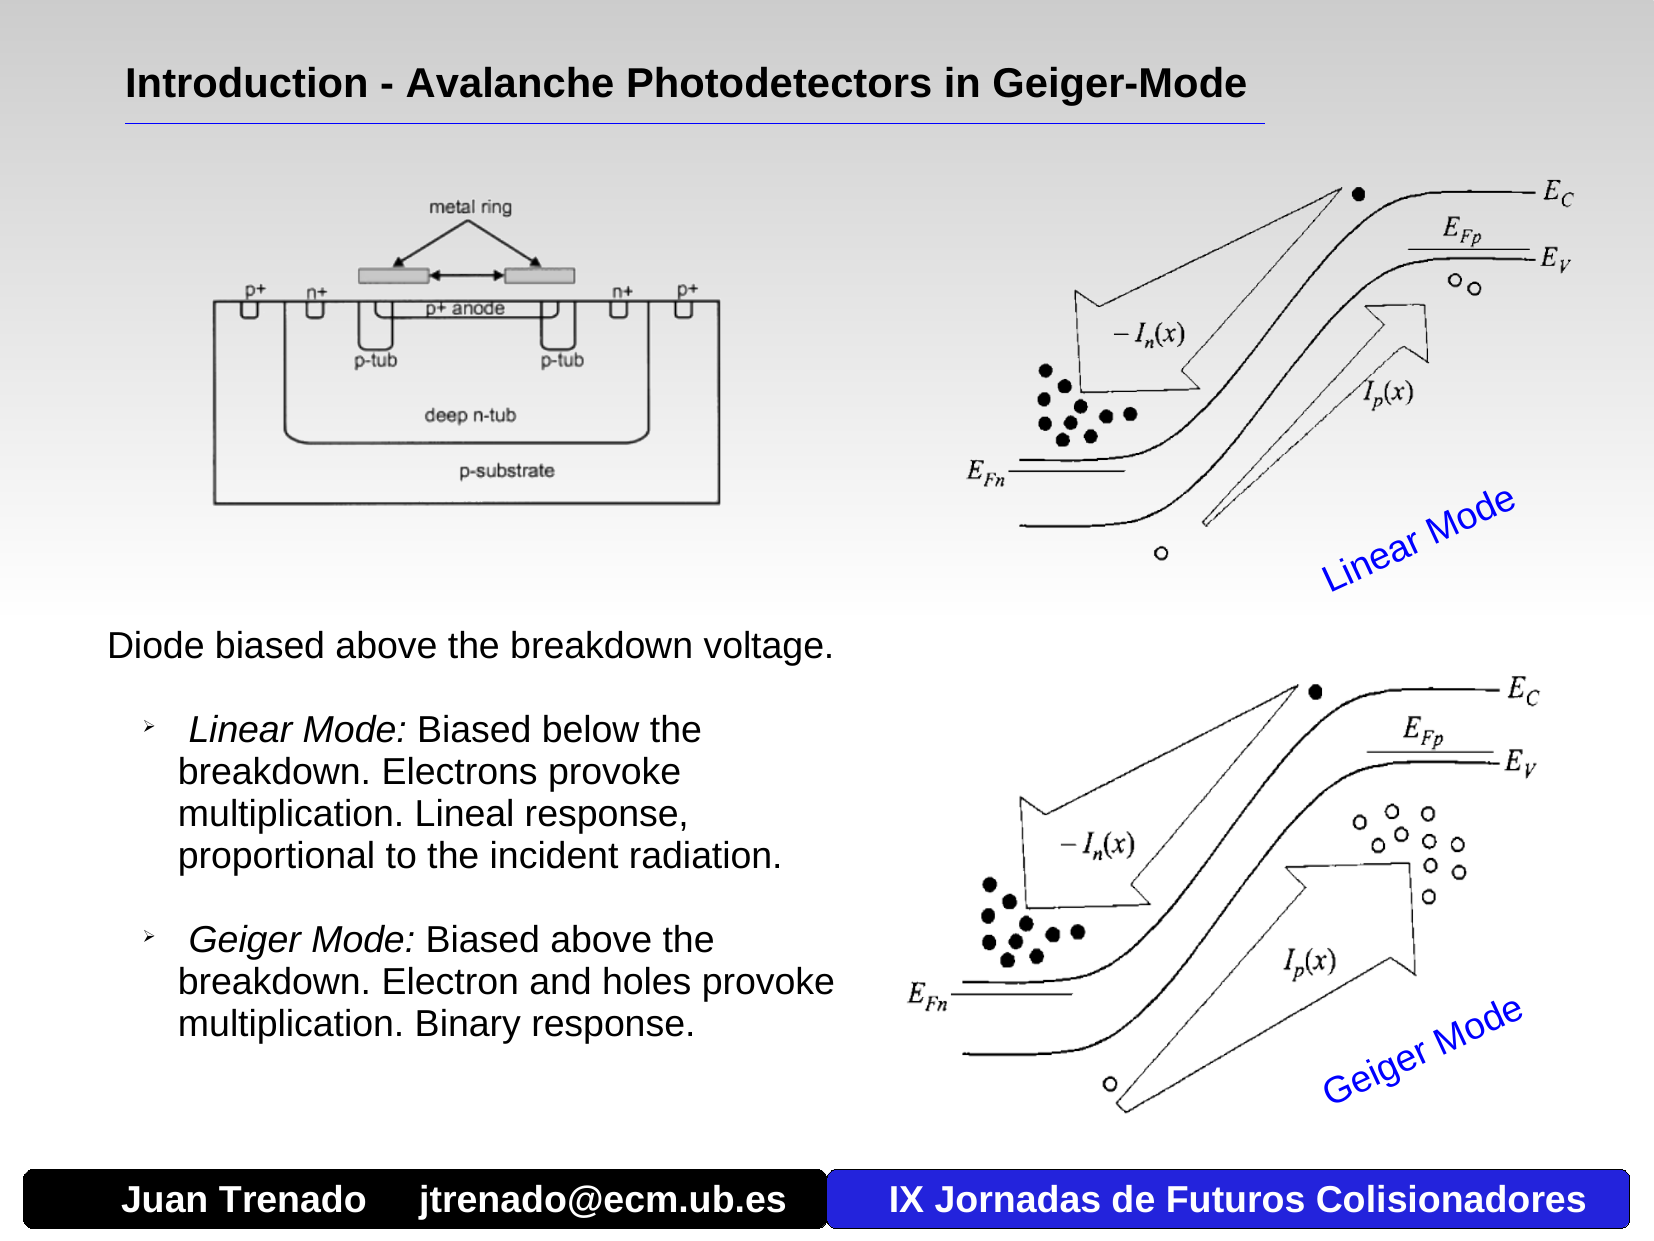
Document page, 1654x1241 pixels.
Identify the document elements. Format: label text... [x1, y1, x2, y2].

picture [884, 659, 1561, 1119]
text_box Diode biased above the breakdown voltage. Linear Mode: Biased below the breakdown. Electrons provoke multiplication. Lineal response, proportional to the incident radiation. Geiger Mode: Biased above the breakdown. Electron and holes provoke multiplication. Binary response. [92, 616, 867, 1052]
picture [1403, 484, 1603, 578]
picture [944, 164, 1603, 578]
text_box IX Jornadas de Futuros Colisionadores [874, 1170, 1603, 1228]
text_box Introduction - Avalanche Photodetectors in Geiger-Mode [110, 52, 1263, 114]
picture [1345, 1018, 1561, 1119]
text_box Geiger Mode [1299, 910, 1654, 1128]
text_box Linear Mode [1299, 396, 1654, 614]
text_box Juan Trenado jtrenado@ecm.ub.es [106, 1170, 803, 1228]
text_box [23, 1169, 1630, 1229]
picture [198, 185, 735, 519]
